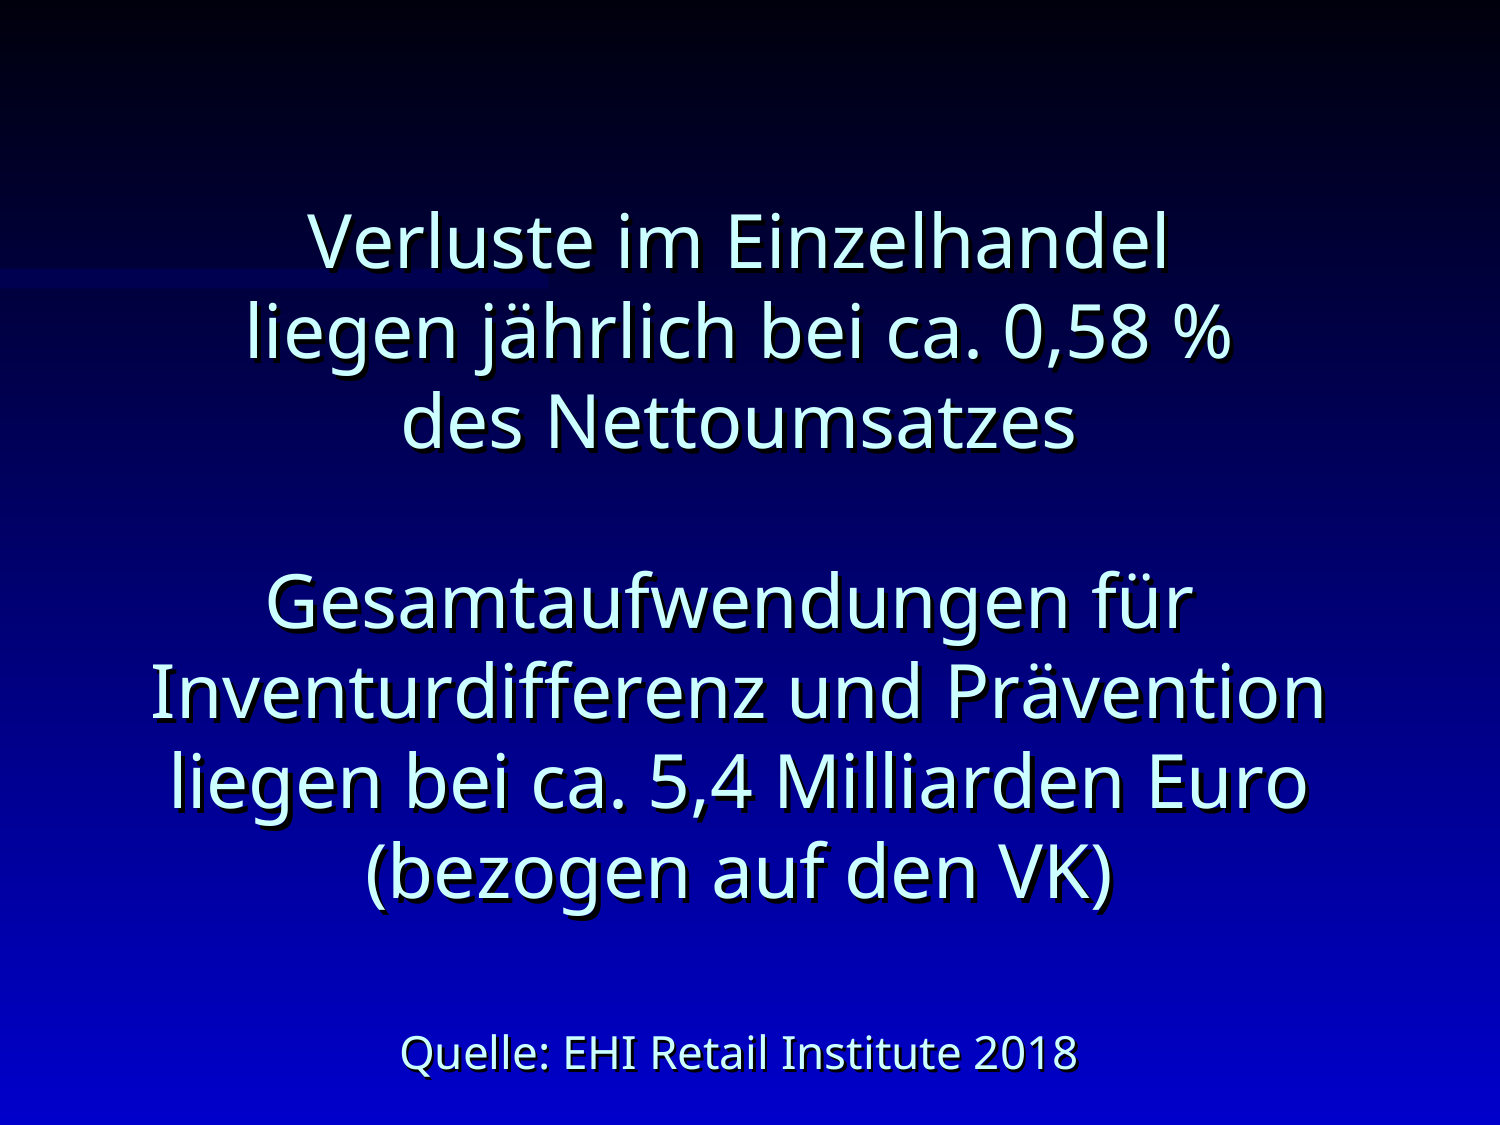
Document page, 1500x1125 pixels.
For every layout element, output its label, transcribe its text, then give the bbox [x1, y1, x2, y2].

title Verluste im Einzelhandel liegen jährlich bei ca. 0,58 % des Nettoumsatzes Gesamtaufwendungen für Inventurdifferenz und Prävention liegen bei ca. 5,4 Milliarden Euro (bezogen auf den VK) Quelle: EHI Retail Institute 2018 [37, 0, 1441, 1087]
